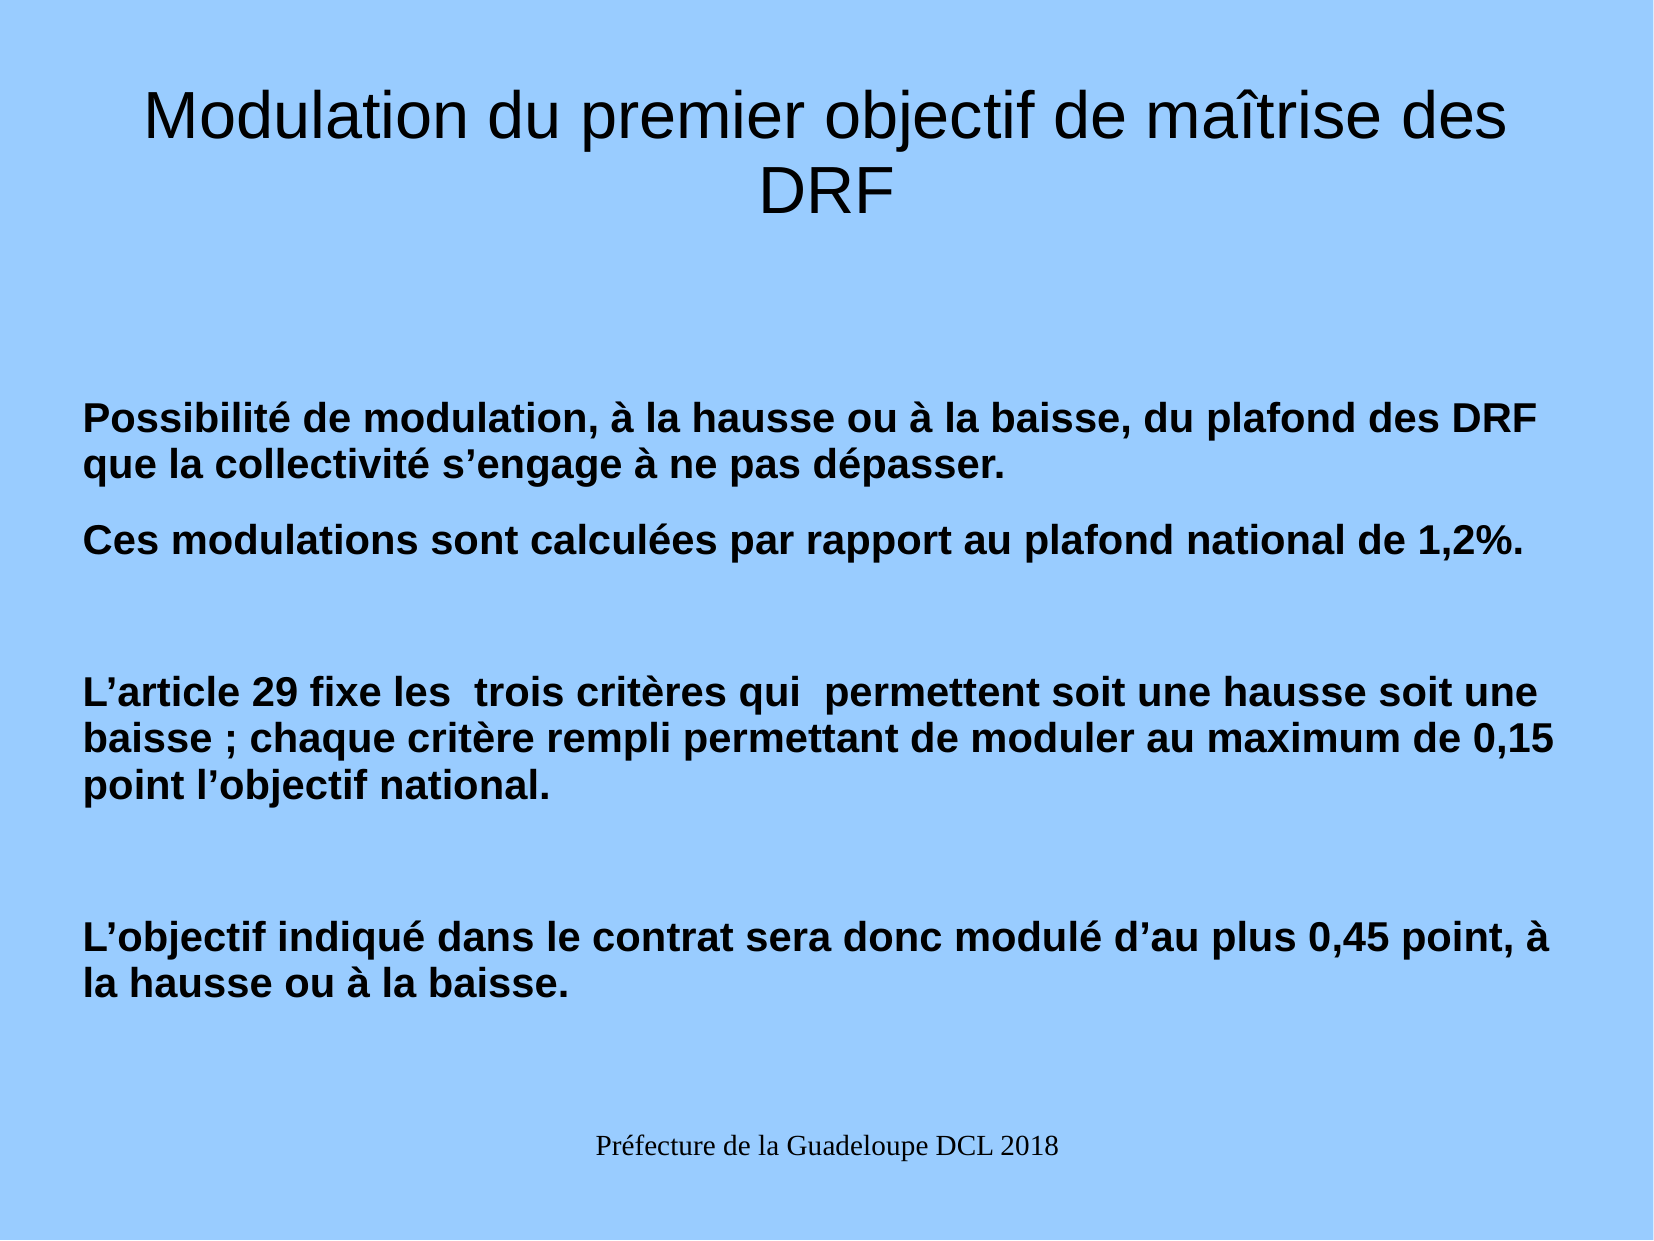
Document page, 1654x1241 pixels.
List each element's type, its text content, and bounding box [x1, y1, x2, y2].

title Modulation du premier objectif de maîtrise des DRF [82, 49, 1571, 257]
list Possibilité de modulation, à la hausse ou à la baisse, du plafond des DRF que la collectivité s’engage à ne pas dépasser. Ces modulations sont calculées par rapport au plafond national de 1,2%. L’article 29 fixe les trois critères qui permettent soit une hausse soit une baisse ; chaque critère rempli permettant de moduler au maximum de 0,15 point l’objectif national. L’objectif indiqué dans le contrat sera donc modulé d’au plus 0,45 point, à la hausse ou à la baisse. [82, 290, 1571, 1010]
